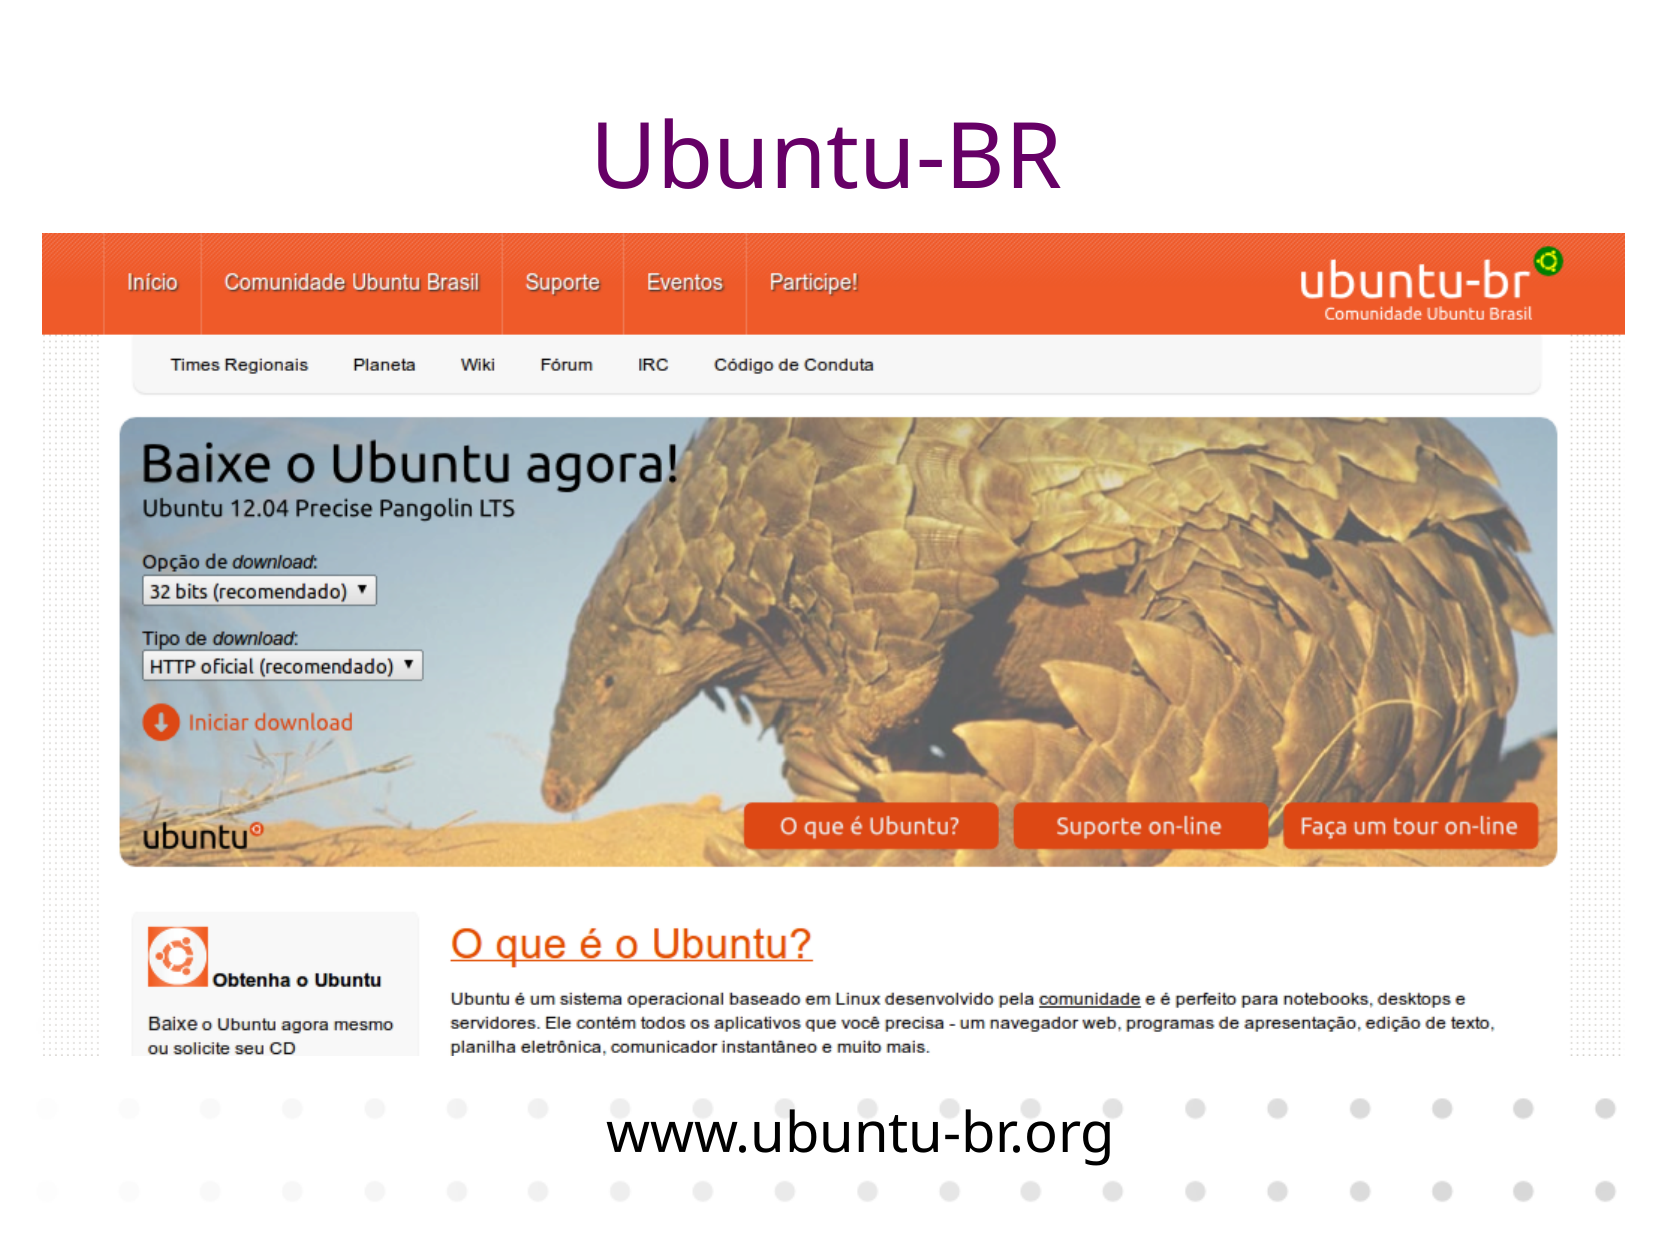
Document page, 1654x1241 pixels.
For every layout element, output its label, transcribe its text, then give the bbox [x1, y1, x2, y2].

title Ubuntu-BR [82, 49, 1571, 233]
picture [0, 0, 1654, 1241]
list www.ubuntu-br.org [82, 1093, 1571, 1170]
